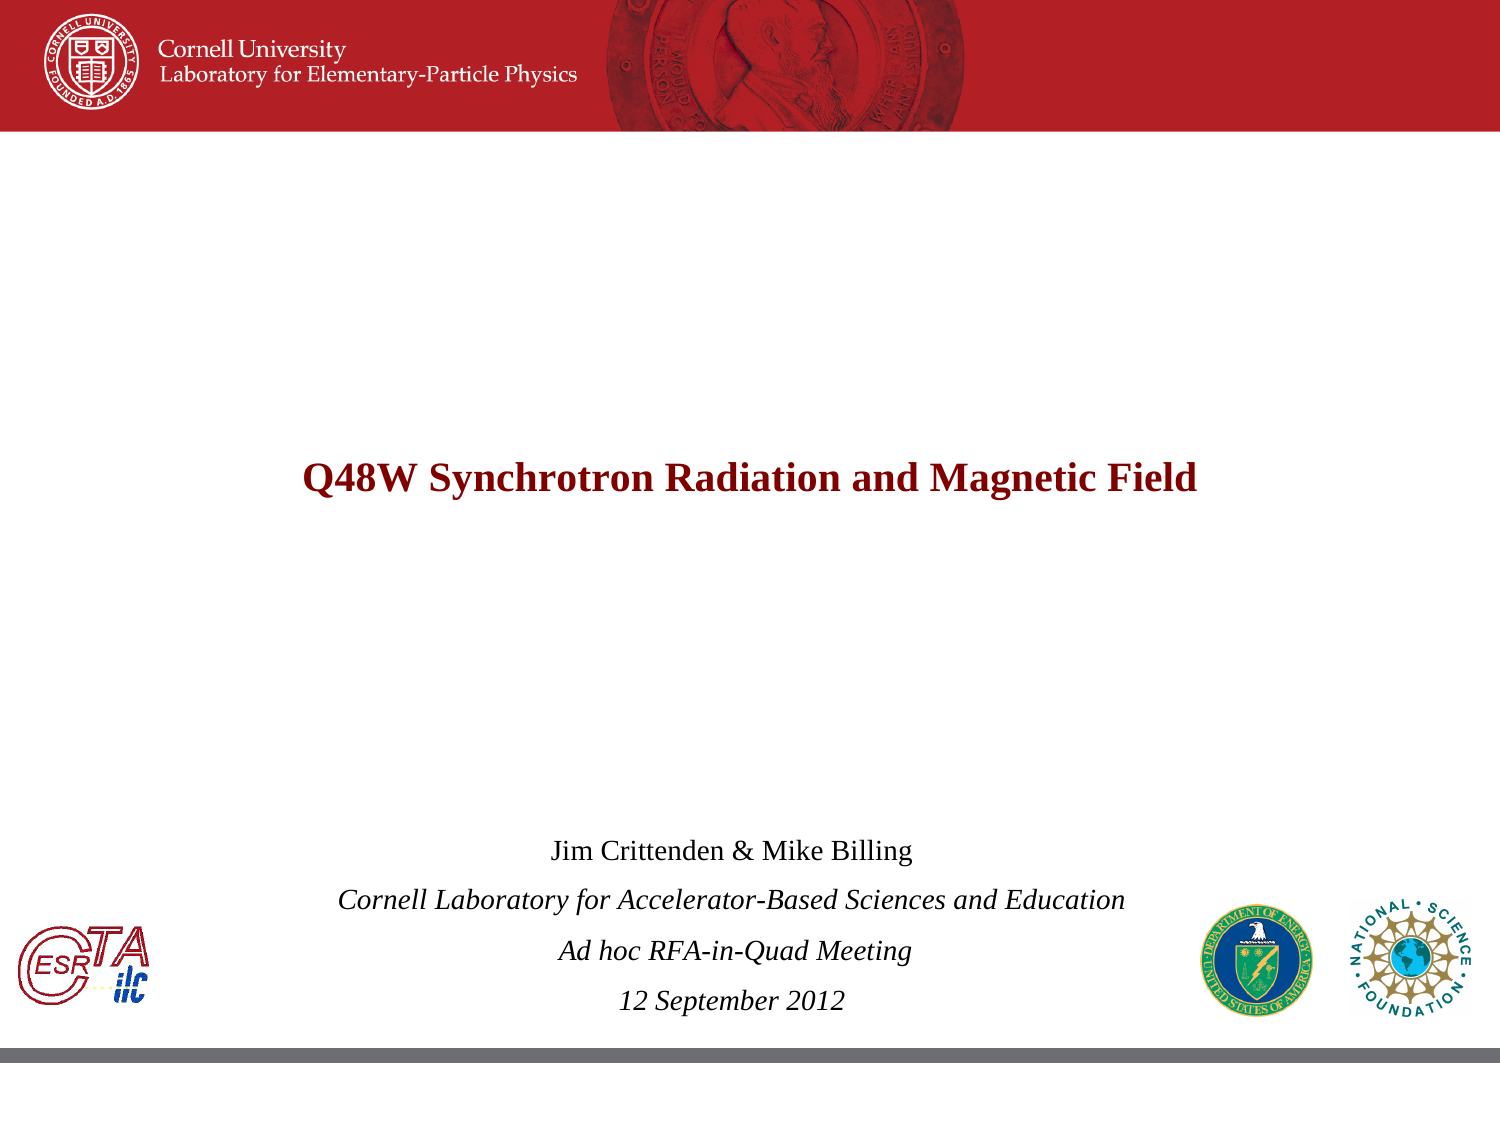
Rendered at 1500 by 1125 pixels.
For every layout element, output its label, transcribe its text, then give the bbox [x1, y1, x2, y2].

picture [0, 0, 1500, 132]
title Q48W Synchrotron Radiation and Magnetic Field [0, 149, 1500, 799]
subtitle Jim Crittenden & Mike Billing Cornell Laboratory for Accelerator-Based Sciences and Education Ad hoc RFA-in-Quad Meeting 12 September 2012 [281, 825, 1182, 1024]
picture [1200, 904, 1313, 1017]
picture [1350, 899, 1471, 1017]
picture [8, 899, 151, 1036]
